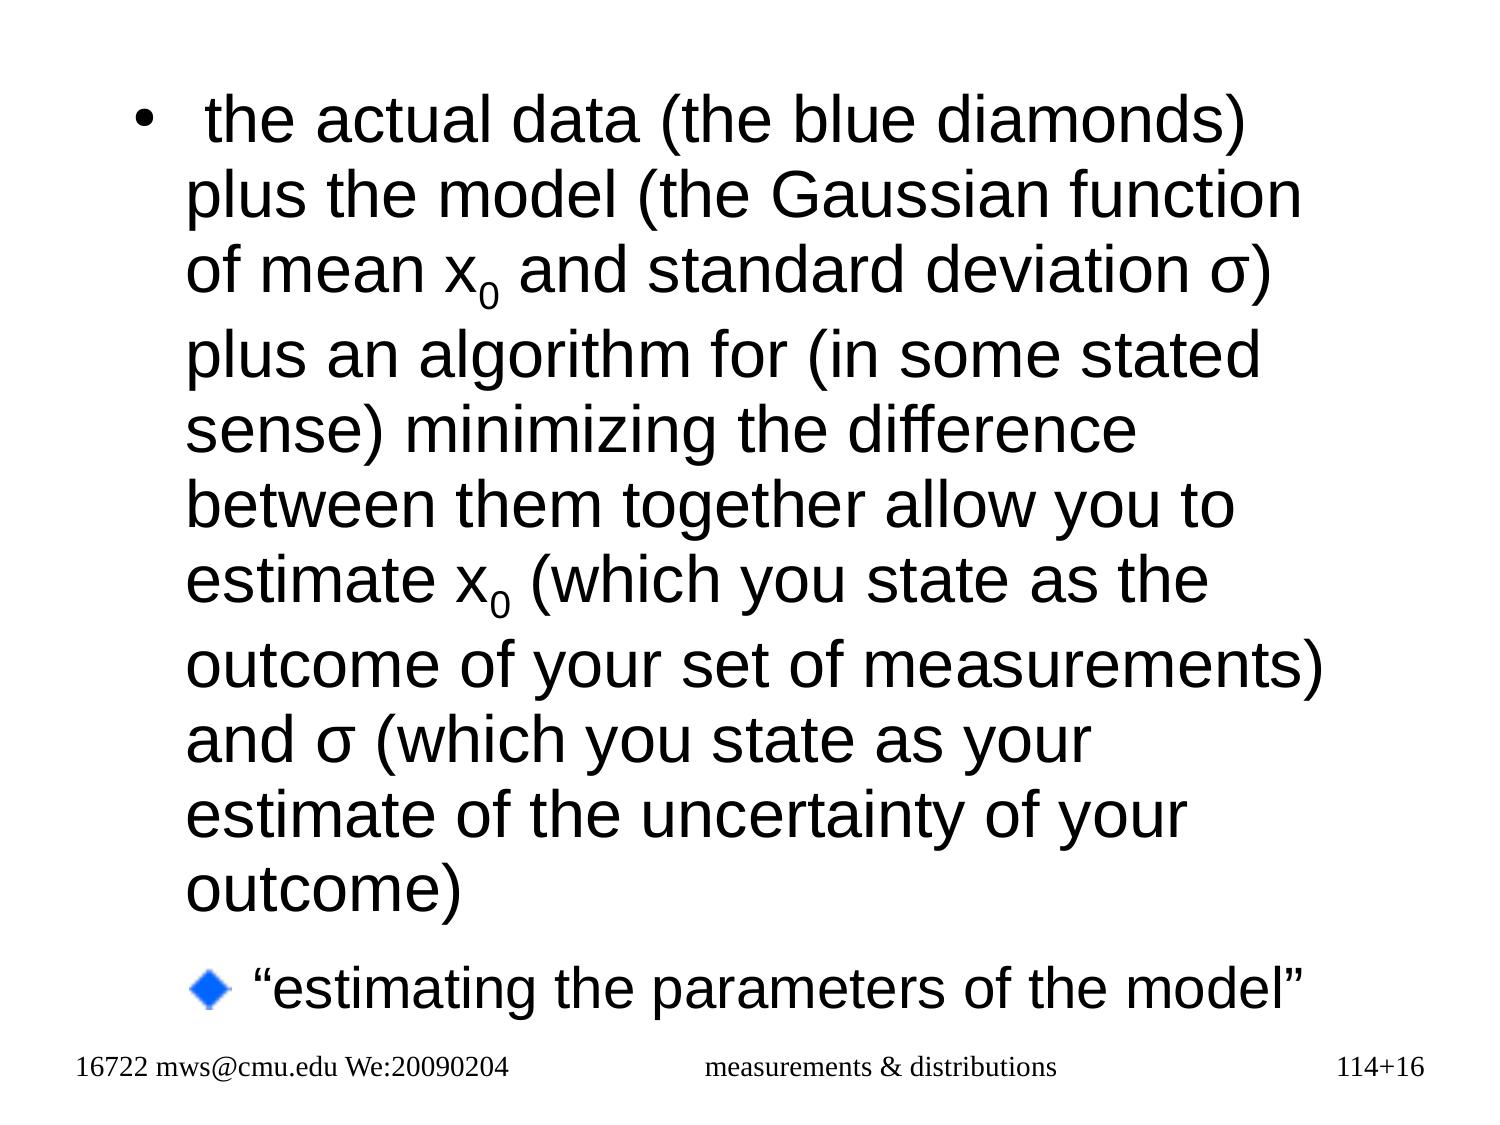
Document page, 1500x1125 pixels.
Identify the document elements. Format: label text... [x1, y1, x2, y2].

list the actual data (the blue diamonds) plus the model (the Gaussian function of mean x0 and standard deviation σ) plus an algorithm for (in some stated sense) minimizing the difference between them together allow you to estimate x0 (which you state as the outcome of your set of measurements) and σ (which you state as your estimate of the uncertainty of your outcome) “estimating the parameters of the model” [99, 75, 1375, 1028]
